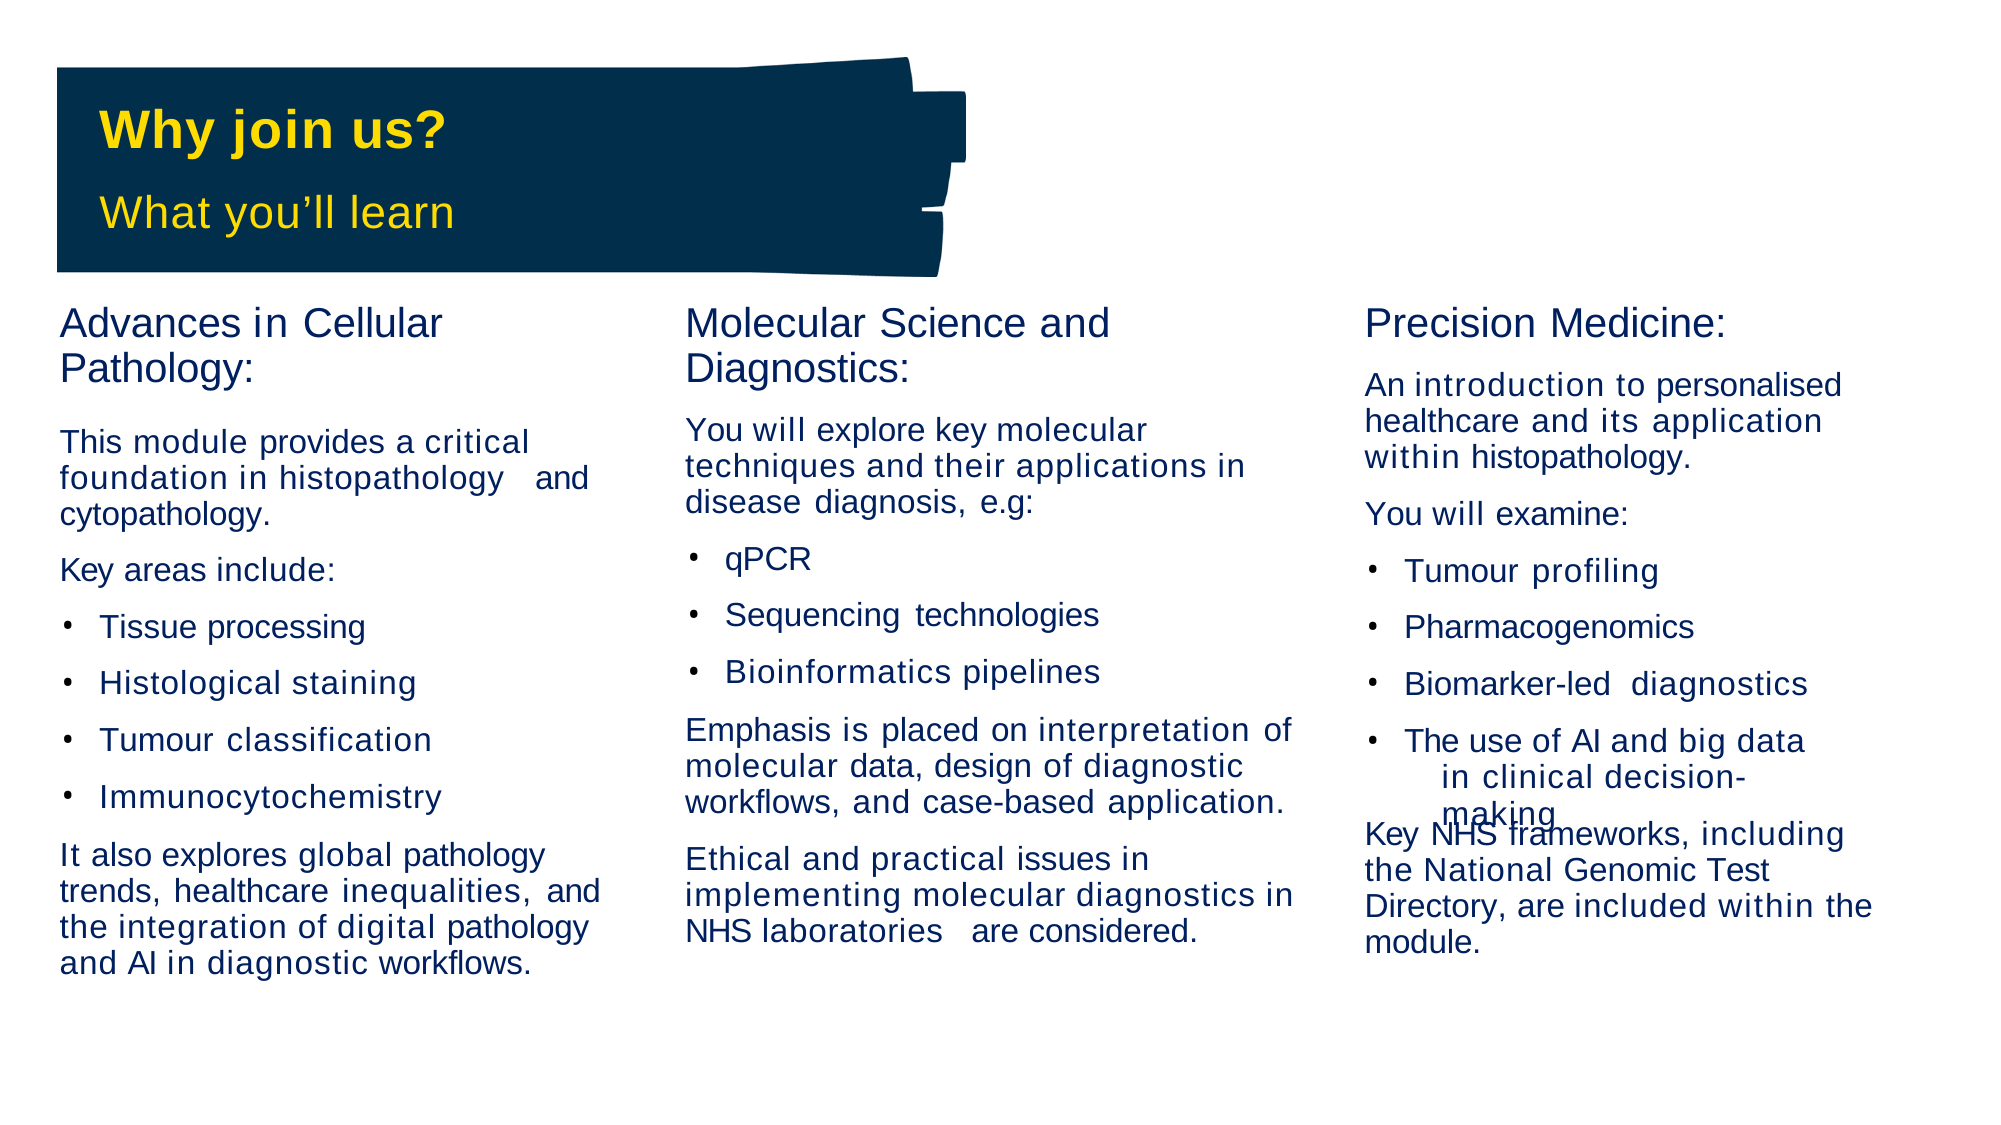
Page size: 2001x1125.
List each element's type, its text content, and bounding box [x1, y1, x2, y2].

text_box Tumour profiling Pharmacogenomics Biomarker-led diagnostics The use of AI and big data in clinical decision-making [1362, 529, 1841, 798]
text_box What you’ll learn [97, 180, 459, 240]
text_box Advances in Cellular Pathology: This module provides a critical foundation in histopathology and cytopathology. Key areas include: [57, 293, 597, 591]
text_box Tissue processing Histological staining Tumour classification Immunocytochemistry [57, 586, 451, 818]
text_box qPCR Sequencing technologies Bioinformatics pipelines [683, 517, 1115, 693]
text_box Molecular Science and Diagnostics: You will explore key molecular techniques and their applications in disease diagnosis, e.g: [683, 293, 1251, 523]
title Why join us? [97, 91, 448, 161]
text_box Key NHS frameworks, including the National Genomic Test Directory, are included within the module. [1362, 810, 1881, 963]
text_box It also explores global pathology trends, healthcare inequalities, and the integration of digital pathology and AI in diagnostic workflows. [57, 830, 612, 983]
text_box Precision Medicine: An introduction to personalised healthcare and its application within histopathology. You will examine: [1362, 271, 1856, 534]
picture [57, 57, 966, 277]
text_box Emphasis is placed on interpretation of molecular data, design of diagnostic workflows, and case-based application. Ethical and practical issues in implementing molecular diagnostics in NHS laboratories are considered. [683, 705, 1301, 951]
